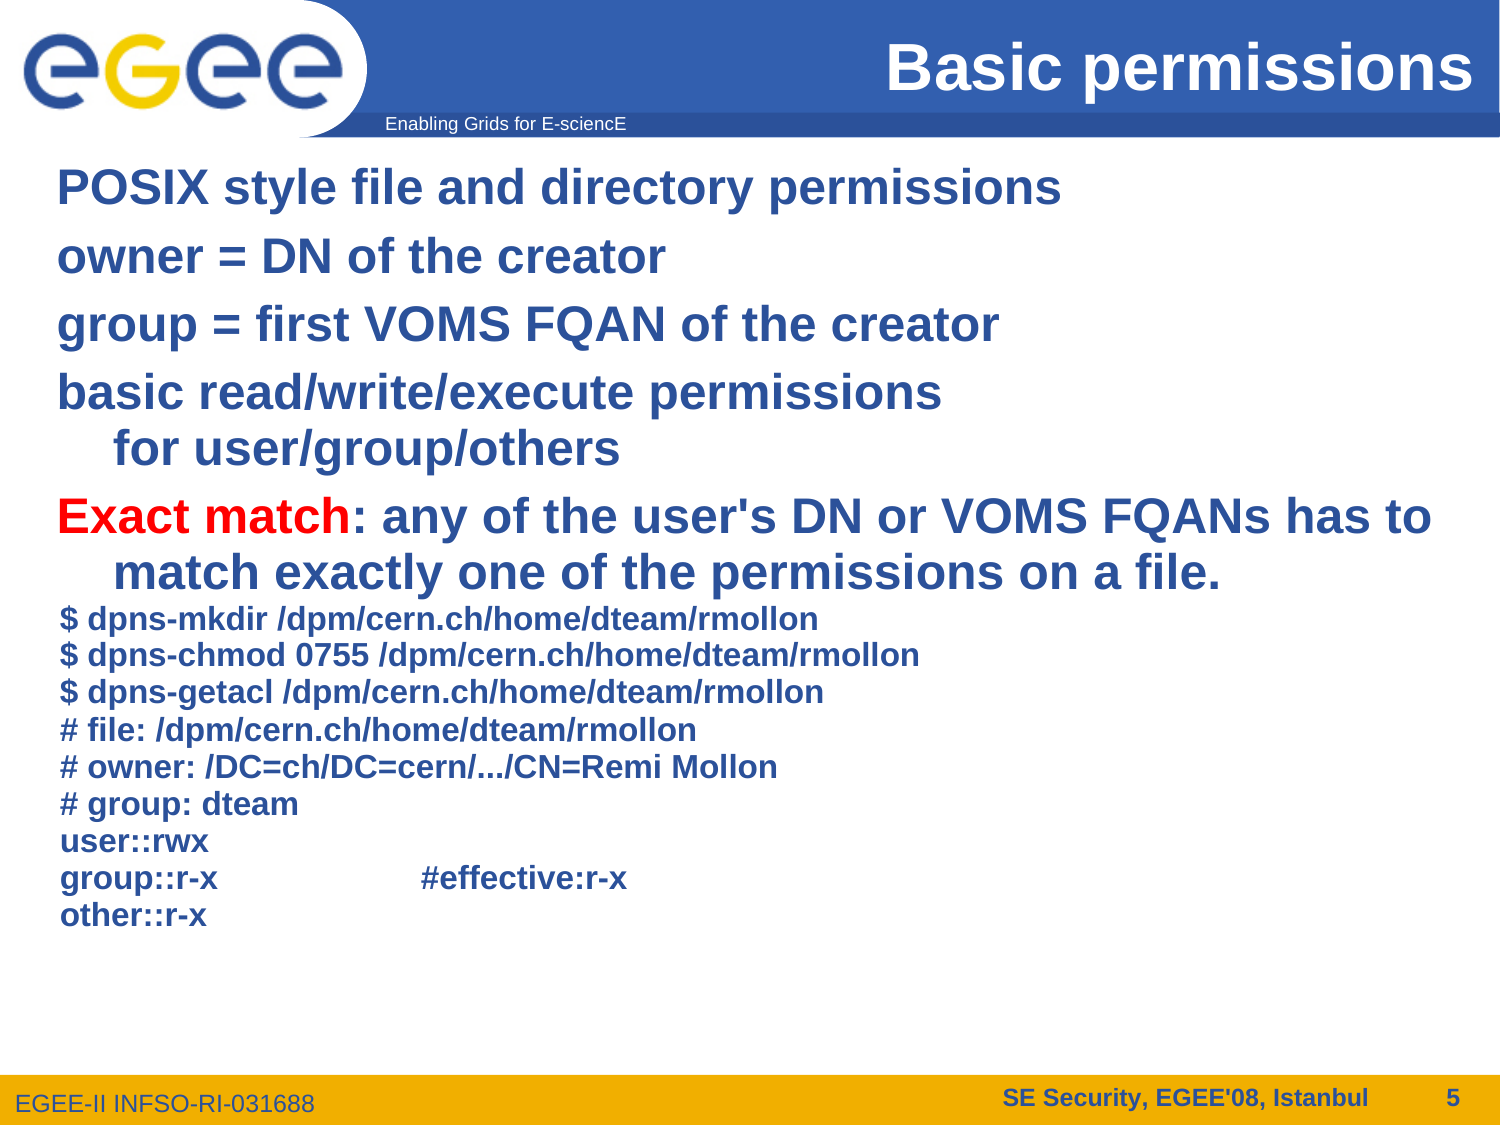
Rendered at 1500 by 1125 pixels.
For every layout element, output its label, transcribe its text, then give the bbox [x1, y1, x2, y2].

title Basic permissions [369, 18, 1475, 117]
list POSIX style file and directory permissions owner = DN of the creator group = first VOMS FQAN of the creator basic read/write/execute permissions for user/group/others Exact match: any of the user's DN or VOMS FQANs has to match exactly one of the permissions on a file. $ dpns-mkdir /dpm/cern.ch/home/dteam/rmollon $ dpns-chmod 0755 /dpm/cern.ch/home/dteam/rmollon $ dpns-getacl /dpm/cern.ch/home/dteam/rmollon # file: /dpm/cern.ch/home/dteam/rmollon # owner: /DC=ch/DC=cern/.../CN=Remi Mollon # group: dteam user::rwx group::r-x #effective:r-x other::r-x [56, 159, 1466, 1049]
picture [18, 30, 349, 112]
